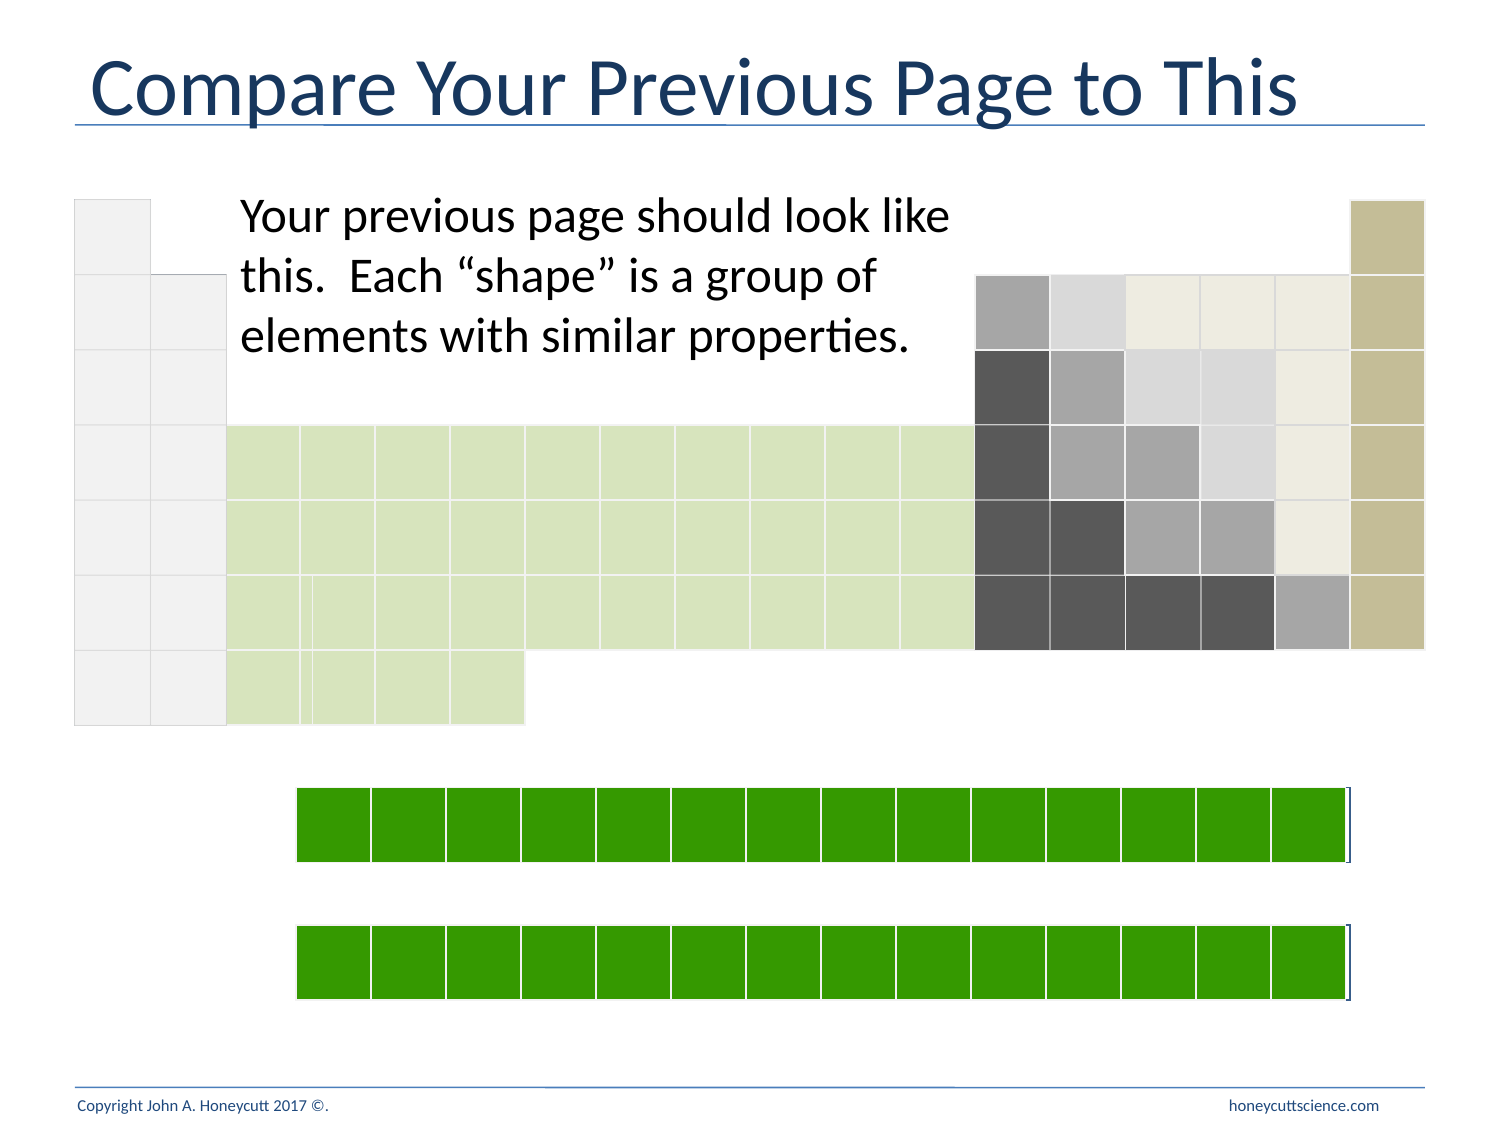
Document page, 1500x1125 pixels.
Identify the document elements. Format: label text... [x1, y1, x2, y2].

text_box Your previous page should look like this. Each “shape” is a group of elements with similar properties. [225, 174, 971, 372]
picture [973, 348, 1278, 653]
text_box [974, 199, 1425, 650]
picture [1125, 350, 1274, 499]
text_box [295, 924, 1346, 1000]
picture [73, 198, 228, 728]
picture [1048, 273, 1278, 349]
text_box [228, 424, 973, 725]
title Compare Your Previous Page to This [75, 45, 1425, 121]
text_box [295, 787, 1346, 863]
